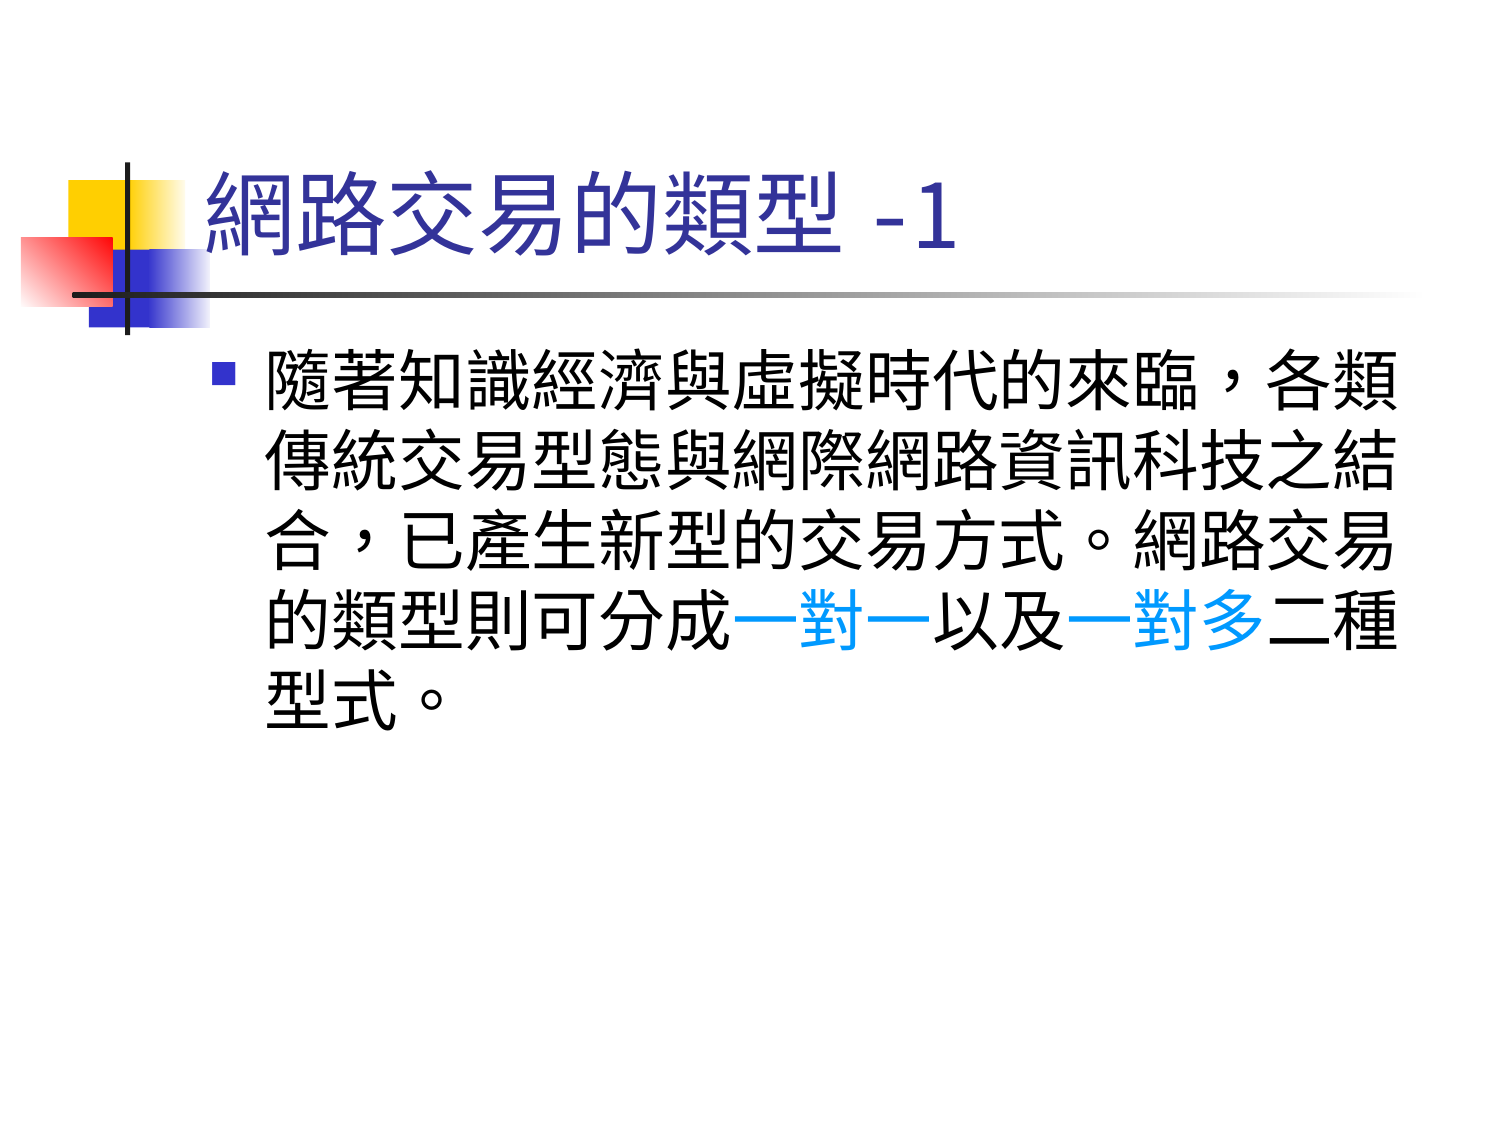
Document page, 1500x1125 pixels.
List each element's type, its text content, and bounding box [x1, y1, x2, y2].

title 網路交易的類型-1 [188, 35, 1468, 276]
list 隨著知識經濟與虛擬時代的來臨，各類傳統交易型態與網際網路資訊科技之結合，已產生新型的交易方式。網路交易的類型則可分成一對一以及一對多二種型式。 [193, 331, 1469, 1007]
